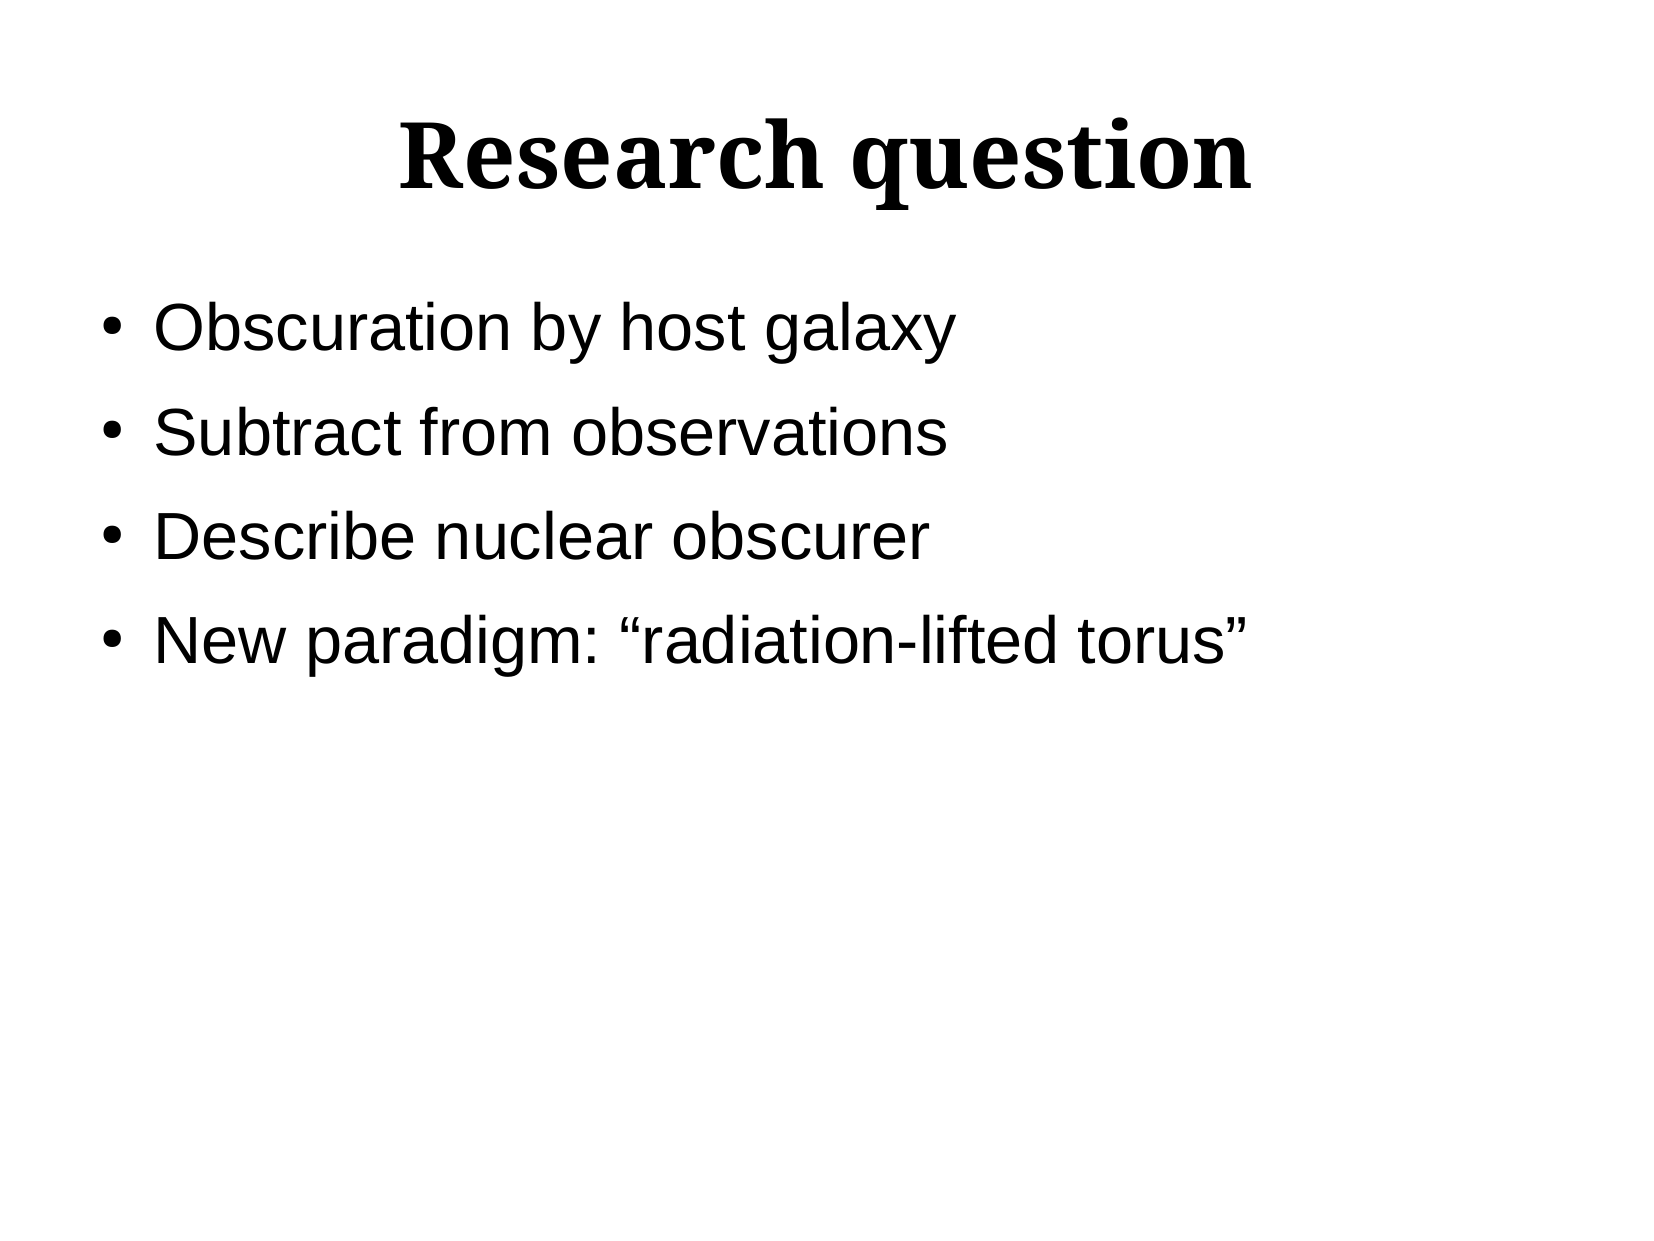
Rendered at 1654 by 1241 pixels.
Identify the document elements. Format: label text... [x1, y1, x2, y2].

list Obscuration by host galaxy Subtract from observations Describe nuclear obscurer New paradigm: “radiation-lifted torus” [82, 290, 1571, 1010]
title Research question [82, 49, 1571, 257]
